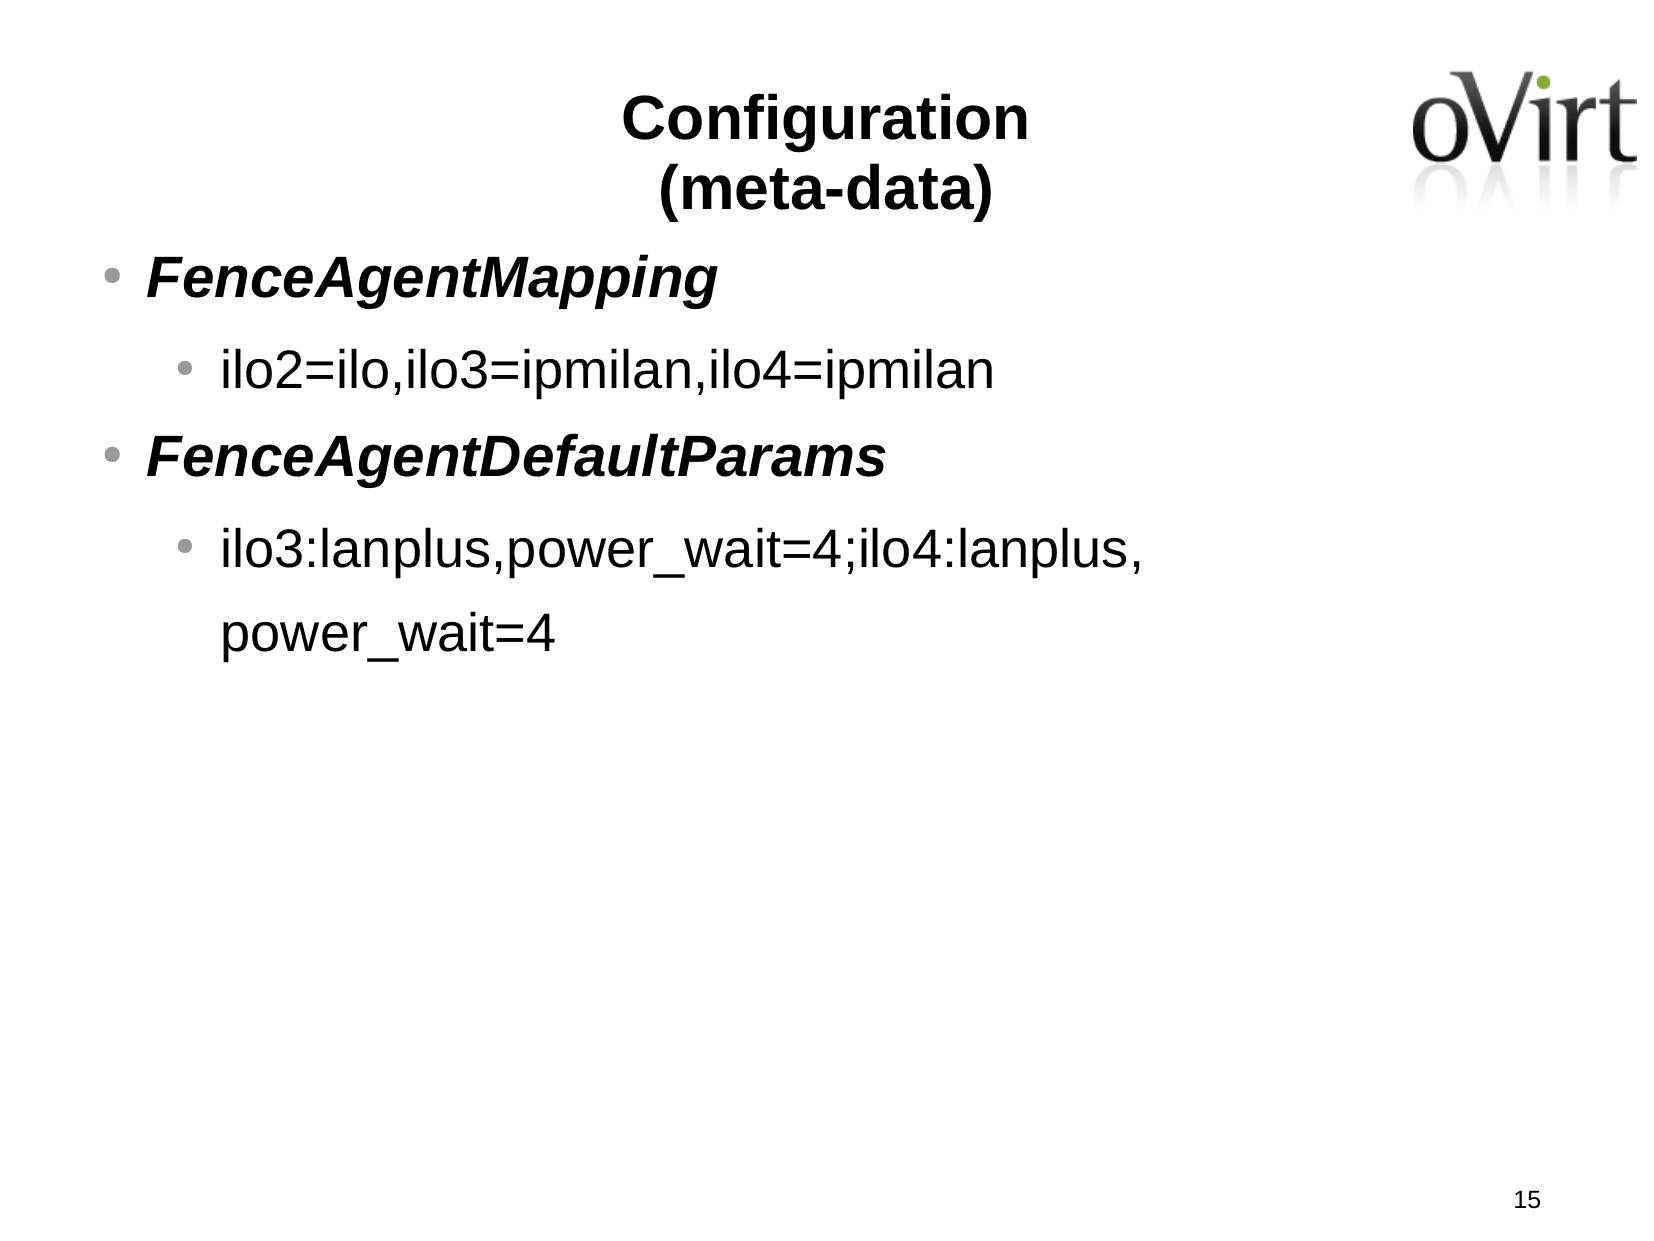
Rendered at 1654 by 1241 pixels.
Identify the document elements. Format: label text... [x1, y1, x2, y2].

list FenceAgentMapping ilo2=ilo,ilo3=ipmilan,ilo4=ipmilan FenceAgentDefaultParams ilo3:lanplus,power_wait=4;ilo4:lanplus, power_wait=4 [86, 244, 1576, 1039]
picture [1571, 63, 1637, 212]
title Configuration (meta-data) [82, 49, 1571, 257]
